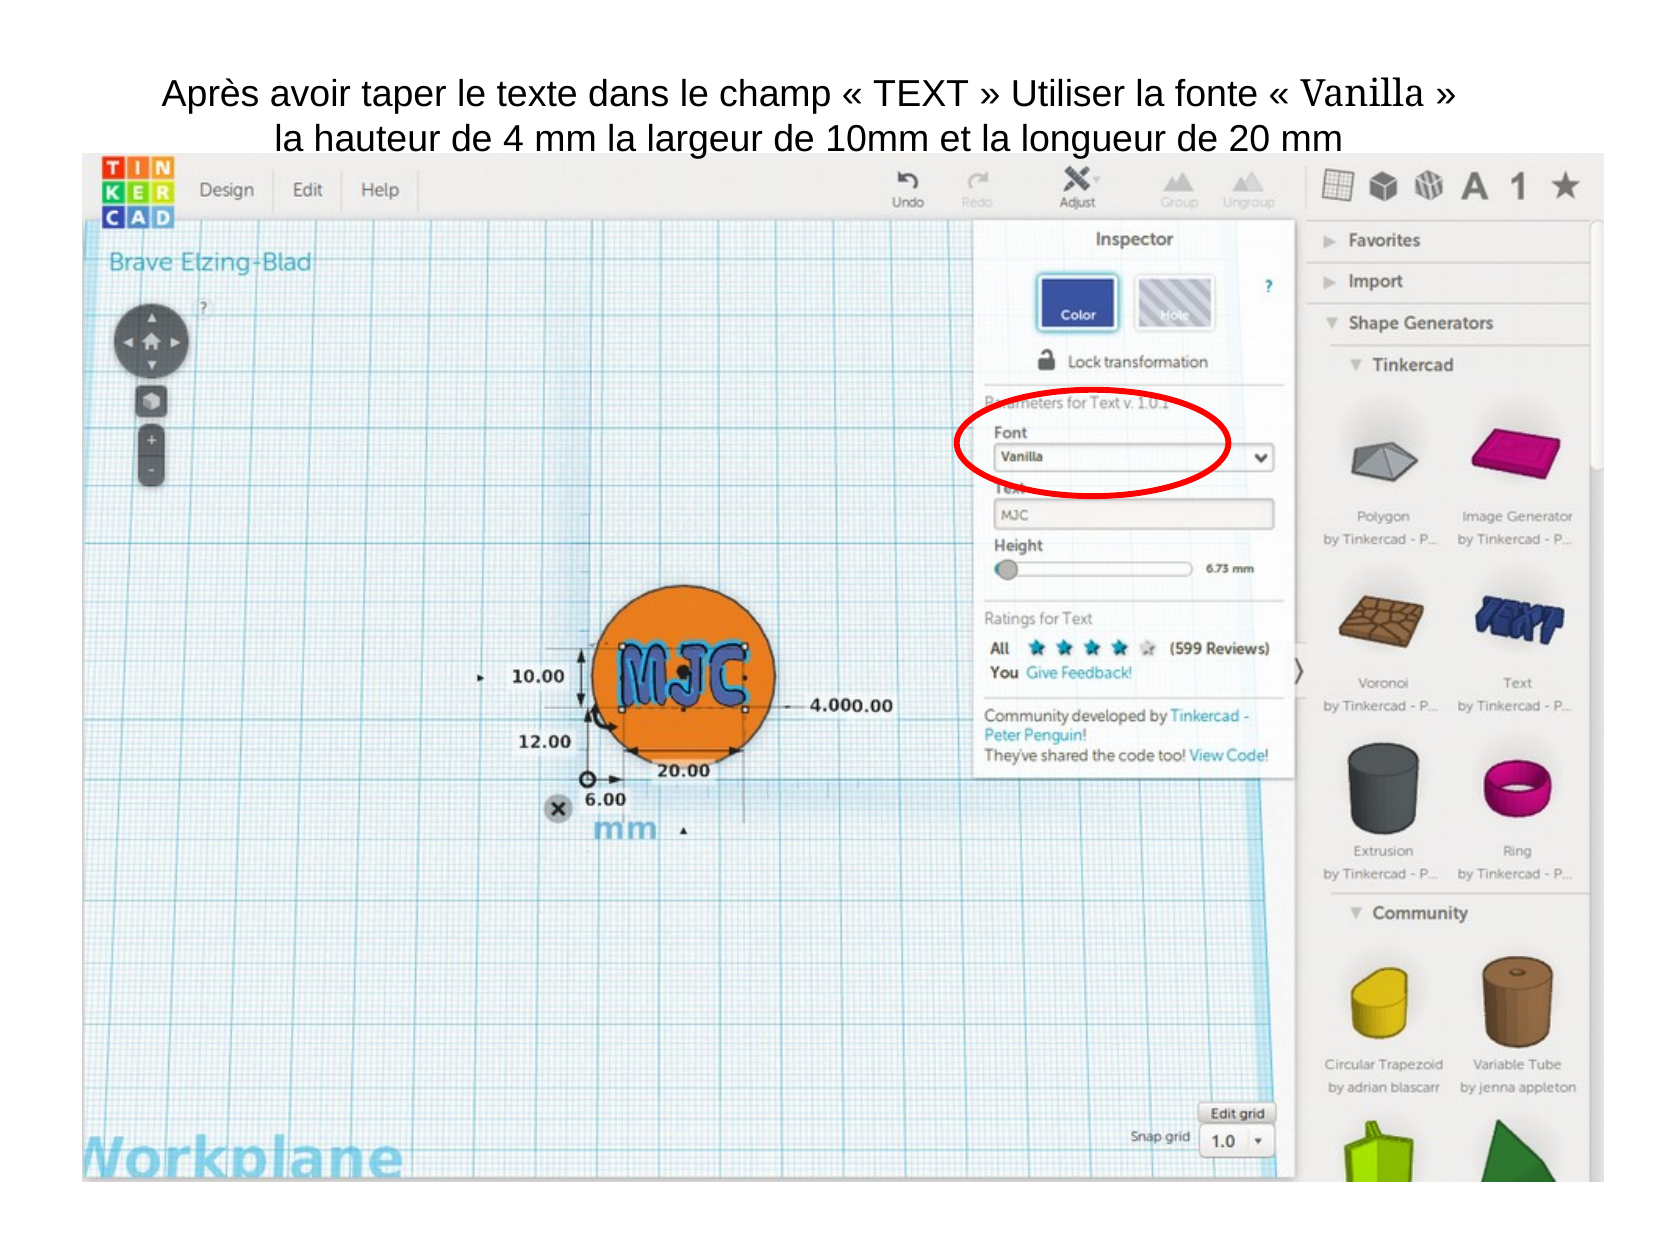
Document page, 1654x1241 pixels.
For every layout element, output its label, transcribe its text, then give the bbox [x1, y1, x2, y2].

picture [82, 153, 1604, 1182]
text_box Après avoir taper le texte dans le champ « TEXT » Utiliser la fonte « Vanilla » la hauteur de 4 mm la largeur de 10mm et la longueur de 20 mm [94, 59, 1524, 168]
